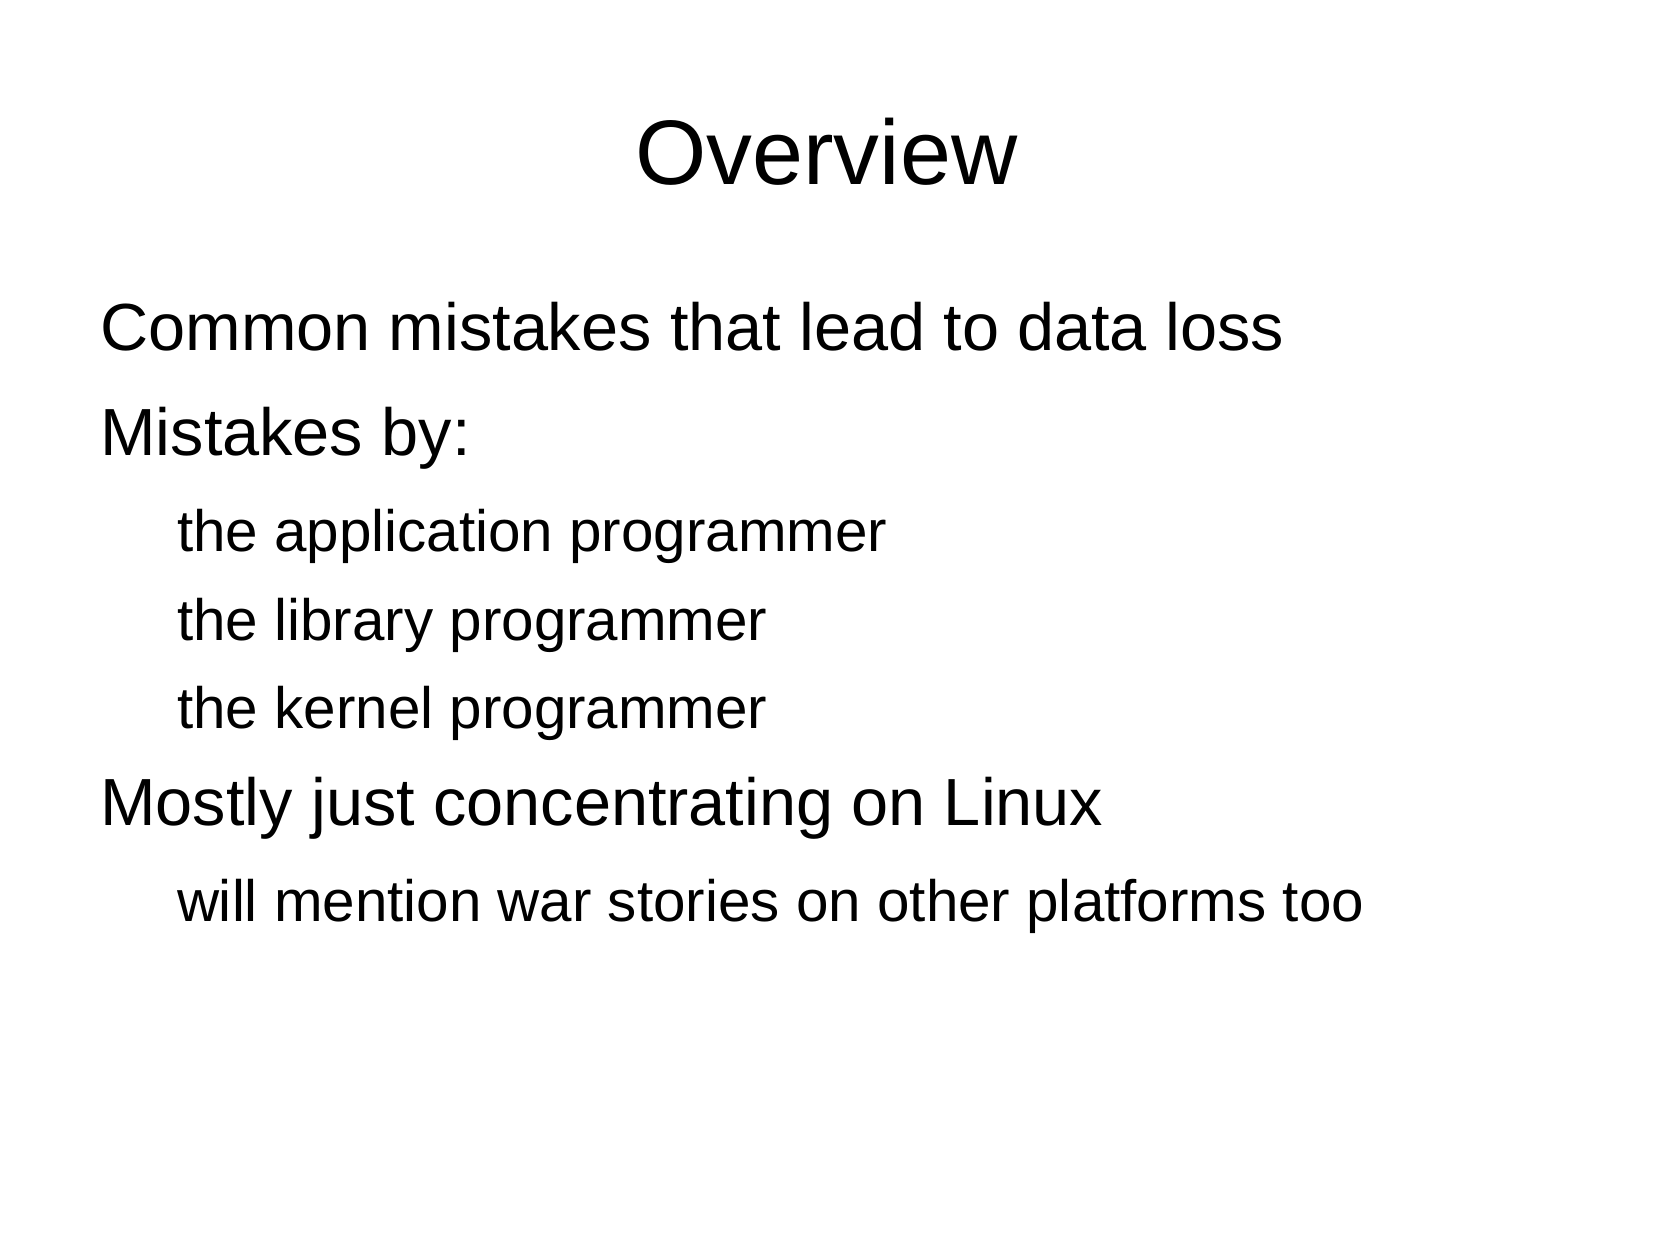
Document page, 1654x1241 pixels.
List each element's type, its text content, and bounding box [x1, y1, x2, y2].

list Common mistakes that lead to data loss Mistakes by: the application programmer the library programmer the kernel programmer Mostly just concentrating on Linux will mention war stories on other platforms too [82, 290, 1571, 1094]
title Overview [82, 49, 1571, 257]
